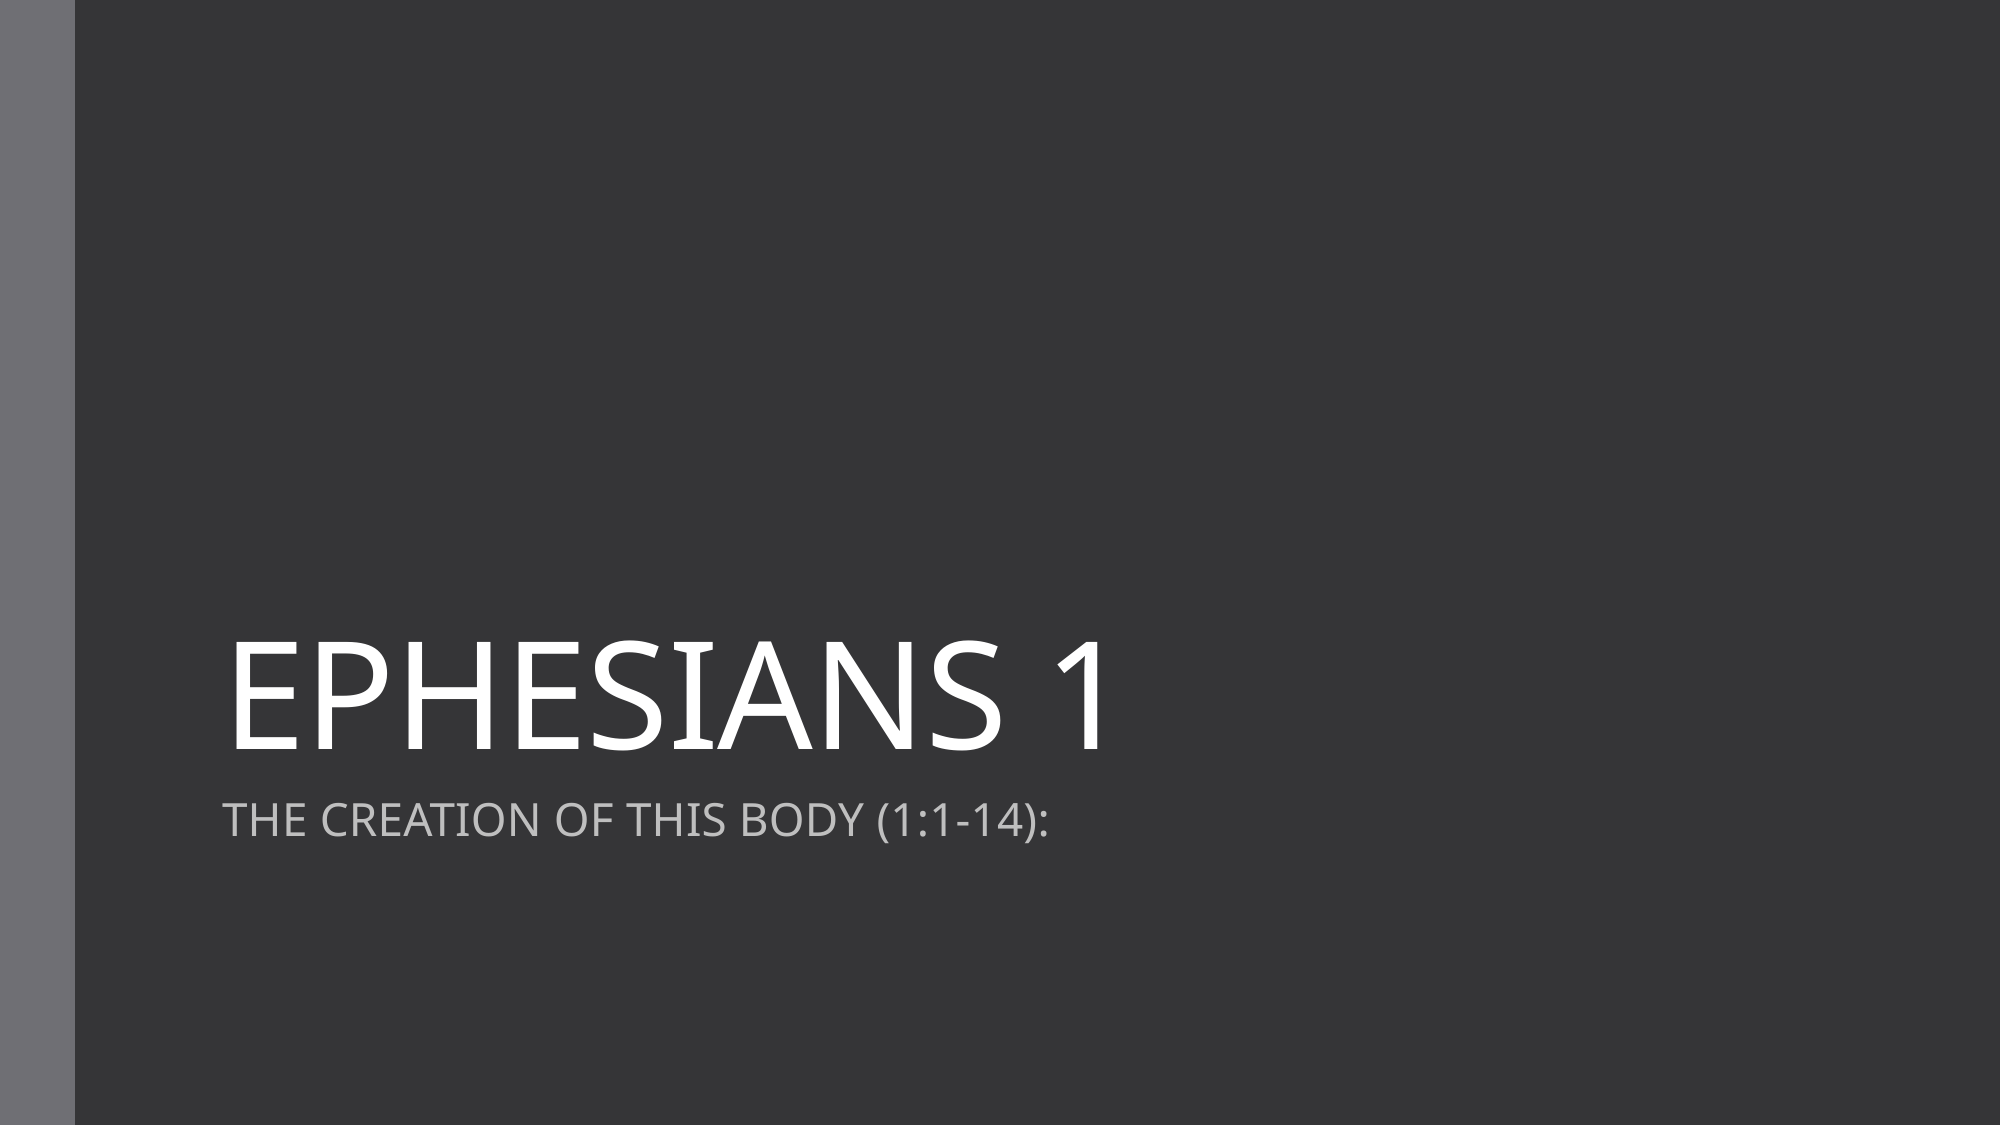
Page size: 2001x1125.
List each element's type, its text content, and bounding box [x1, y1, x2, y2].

title EPHESIANS 1 [206, 124, 1752, 787]
subtitle THE CREATION OF THIS BODY (1:1-14): [206, 787, 1752, 1066]
